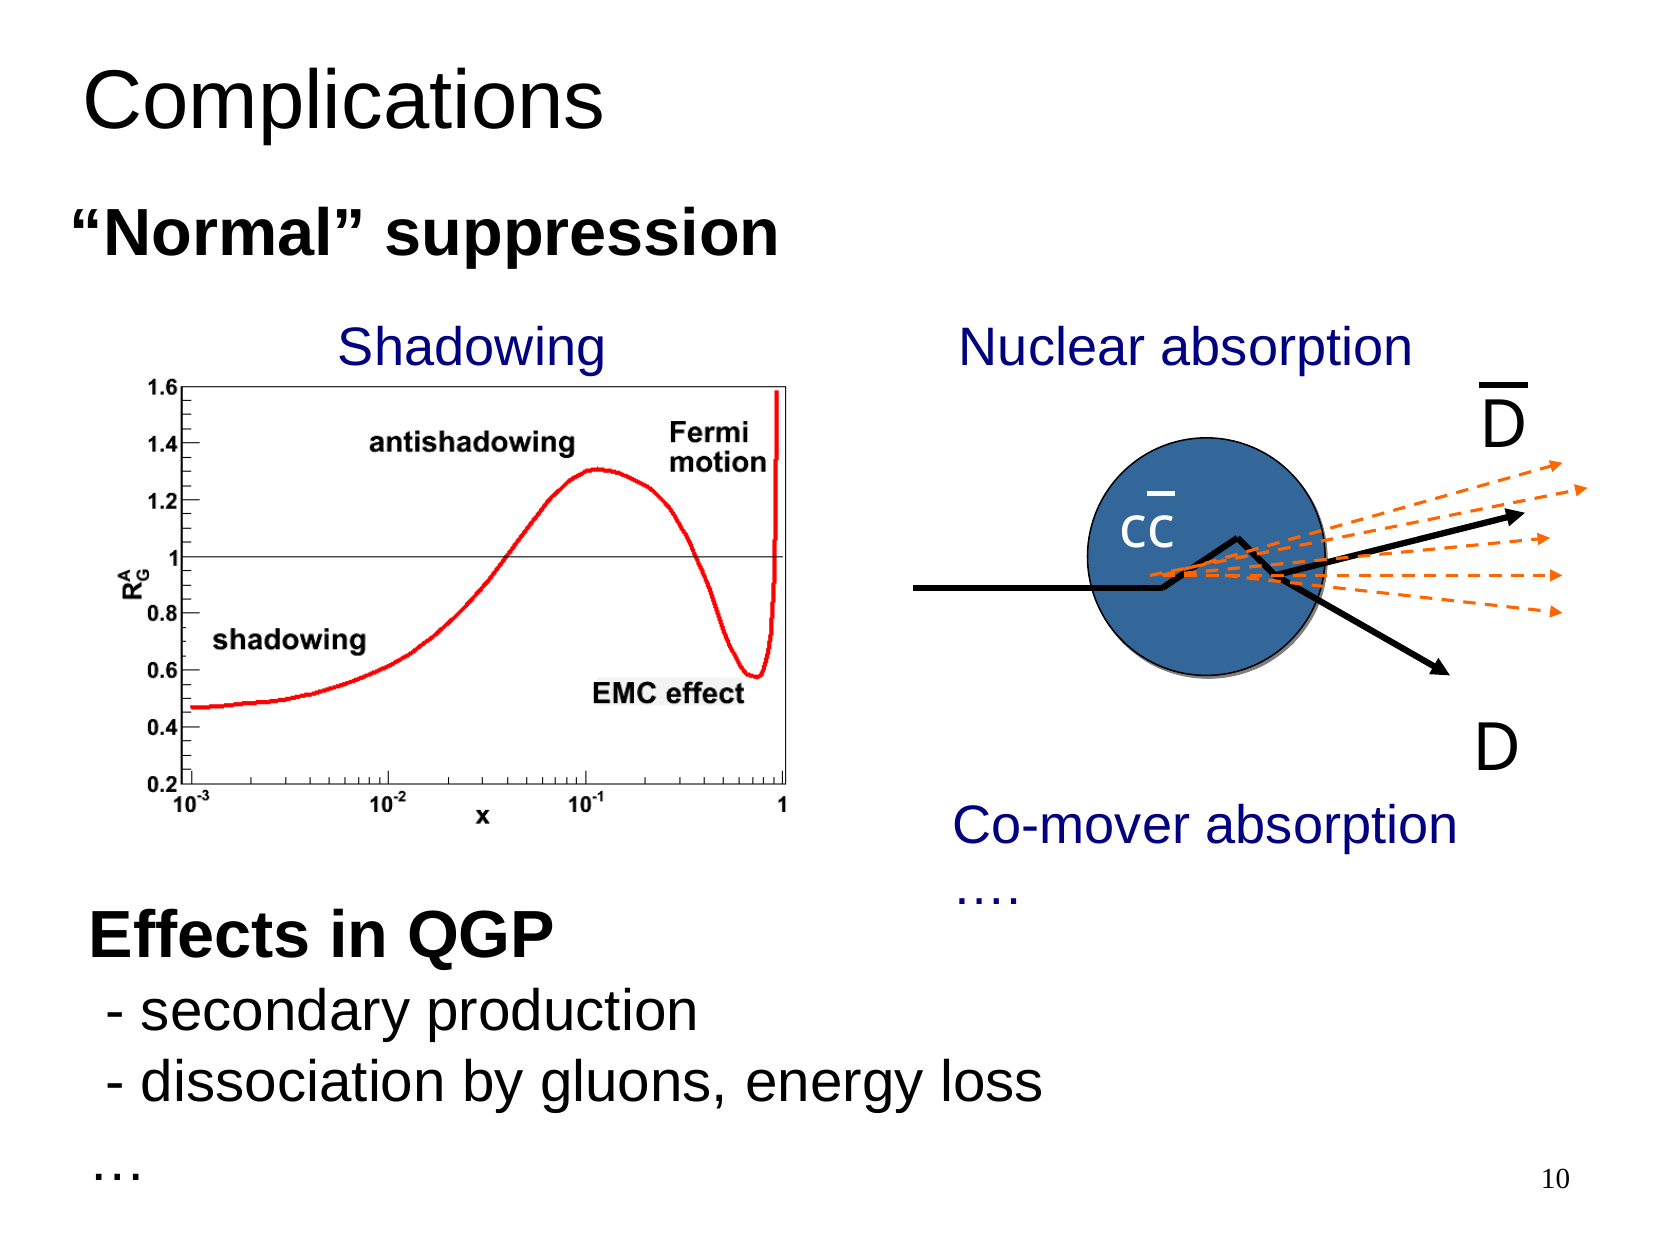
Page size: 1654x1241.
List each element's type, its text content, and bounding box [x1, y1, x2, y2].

text_box [1092, 554, 1316, 676]
text_box D [1434, 673, 1563, 801]
text_box D [1440, 350, 1569, 478]
text_box cc [1083, 487, 1190, 569]
text_box [1286, 567, 1325, 596]
text_box “Normal” suppression [54, 187, 826, 278]
title Complications [82, 49, 1571, 151]
text_box Shadowing [323, 308, 622, 385]
text_box [1110, 437, 1326, 571]
text_box [1215, 543, 1246, 560]
text_box Effects in QGP - secondary production - dissociation by gluons, energy loss … [74, 889, 1059, 1203]
text_box Nuclear absorption [943, 308, 1430, 385]
text_box [1088, 569, 1171, 585]
text_box Co-mover absorption …. [937, 787, 1475, 924]
picture [112, 364, 802, 830]
